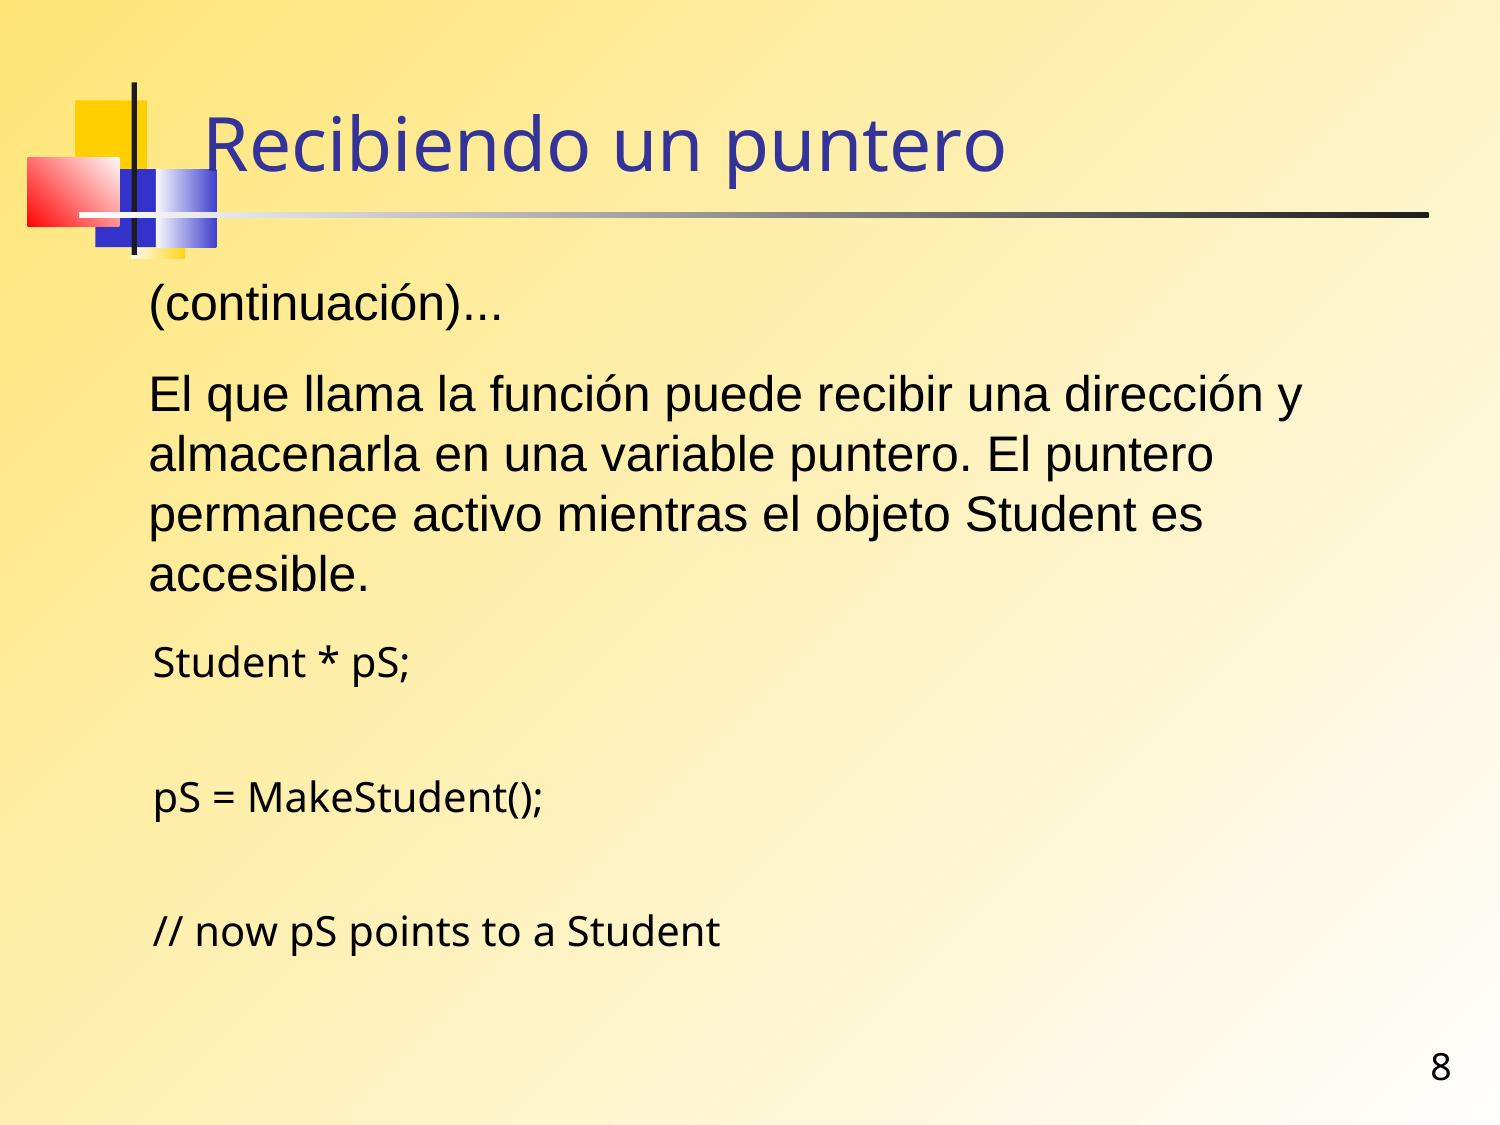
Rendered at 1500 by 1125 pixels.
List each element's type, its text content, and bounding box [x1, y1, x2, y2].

list Student * pS; pS = MakeStudent(); // now pS points to a Student [137, 624, 1463, 1013]
title Recibiendo un puntero [187, 37, 1466, 201]
text_box (continuación)... El que llama la función puede recibir una dirección y almacenarla en una variable puntero. El puntero permanece activo mientras el objeto Student es accesible. [125, 262, 1401, 610]
